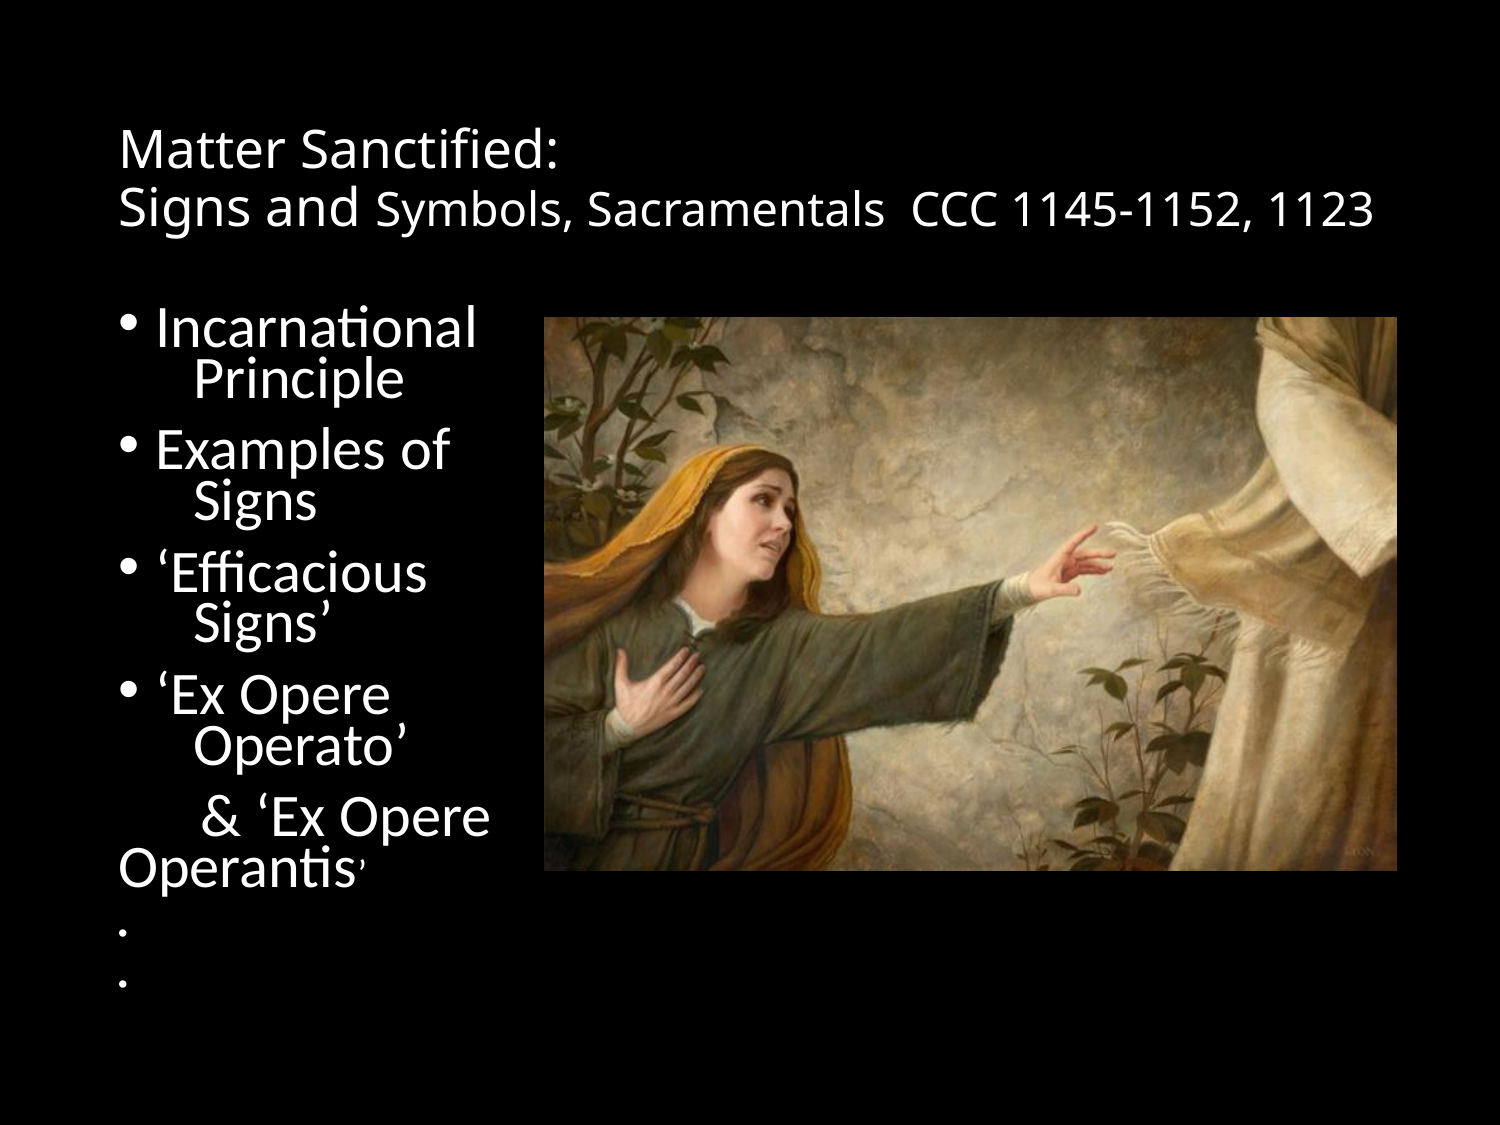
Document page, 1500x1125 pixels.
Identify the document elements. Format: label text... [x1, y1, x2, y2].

picture [544, 317, 1397, 871]
title Matter Sanctified: Signs and Symbols, Sacramentals CCC 1145-1152, 1123 [103, 100, 1397, 318]
list Incarnational Principle Examples of Signs ‘Efficacious Signs’ ‘Ex Opere Operato’ & ‘Ex Opere Operantis’ [103, 299, 513, 1017]
